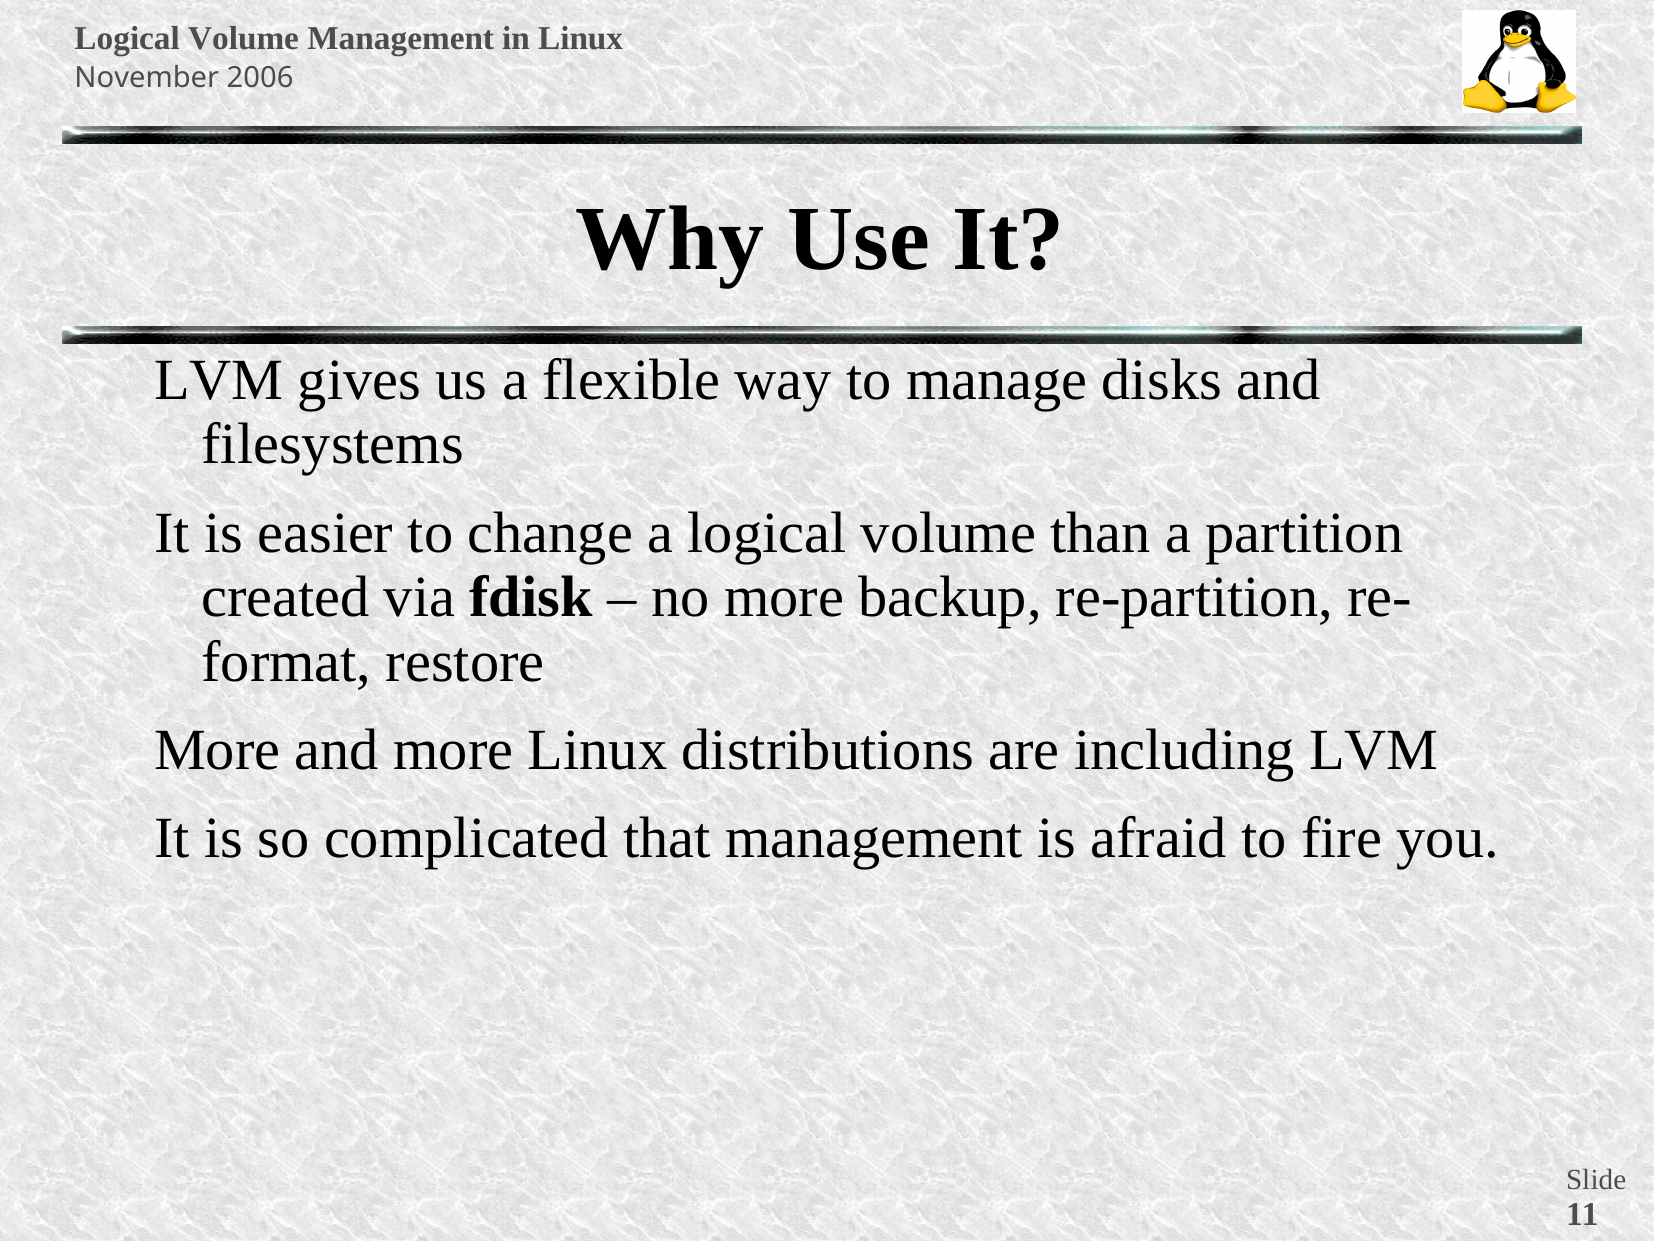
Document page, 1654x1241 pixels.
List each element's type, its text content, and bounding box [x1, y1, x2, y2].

picture [0, 0, 1654, 1241]
title Why Use It? [59, 156, 1582, 320]
list LVM gives us a flexible way to manage disks and filesystems It is easier to change a logical volume than a partition created via fdisk – no more backup, re-partition, re-format, restore More and more Linux distributions are including LVM It is so complicated that management is afraid to fire you. [59, 347, 1582, 1188]
